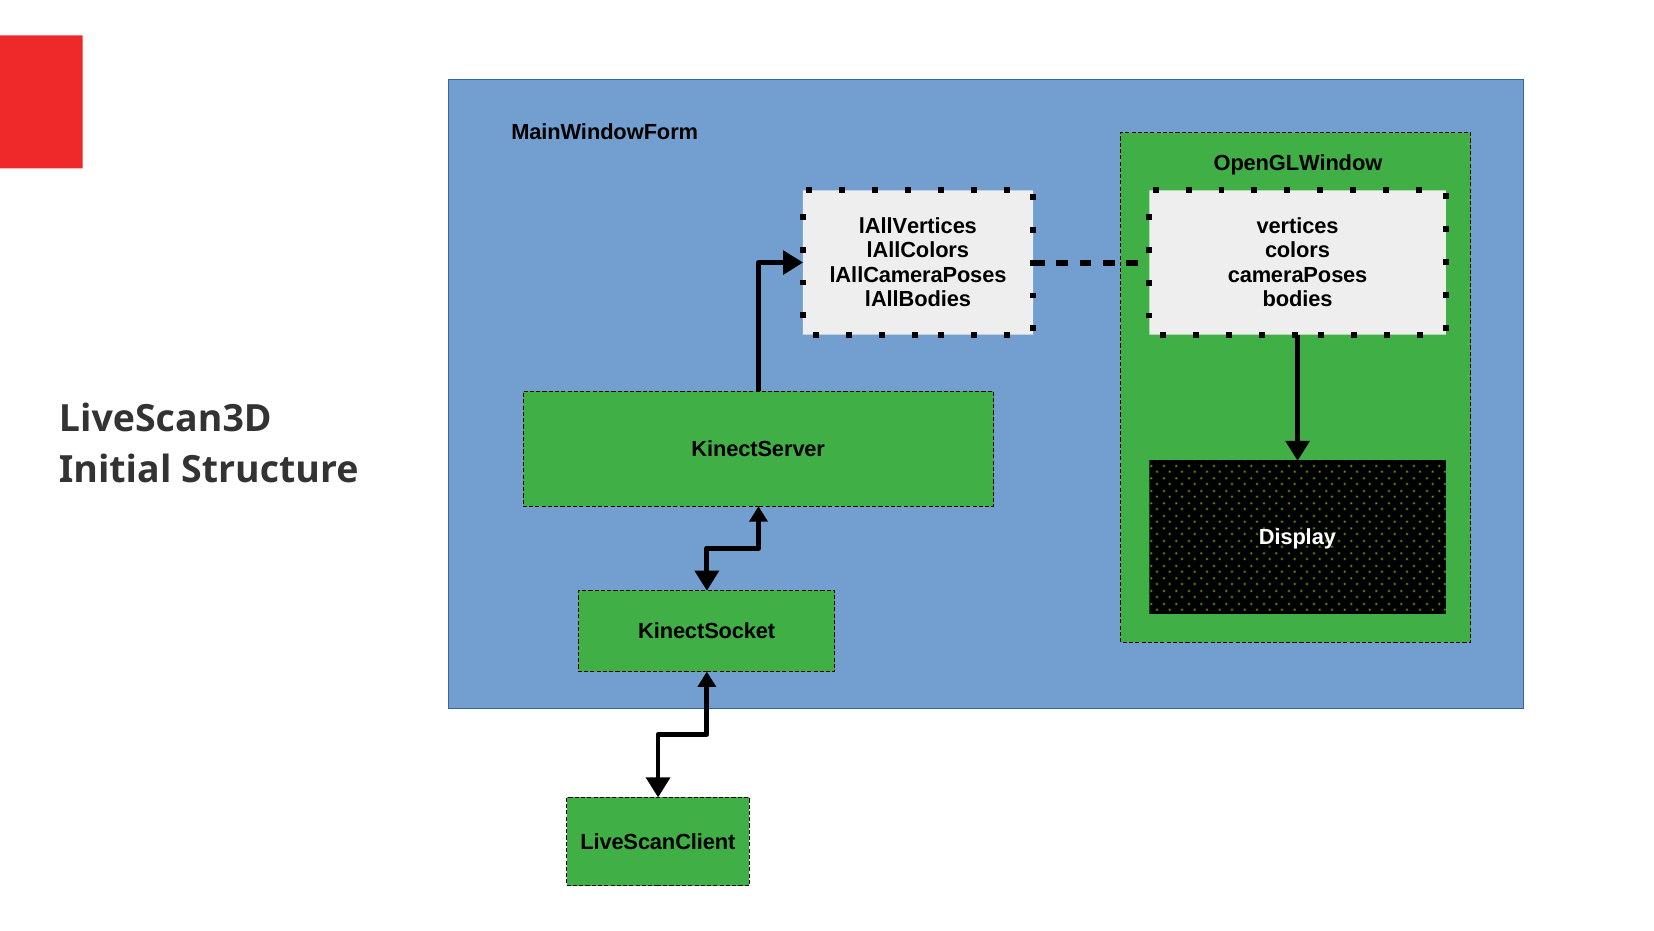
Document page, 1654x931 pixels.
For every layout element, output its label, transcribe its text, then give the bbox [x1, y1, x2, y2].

text_box KinectServer [523, 391, 994, 507]
text_box OpenGLWindow [1197, 150, 1399, 176]
text_box [448, 79, 1524, 709]
text_box MainWindowForm [472, 119, 737, 169]
title LiveScan3D Initial Structure [59, 364, 497, 520]
text_box Display [1149, 460, 1446, 614]
text_box vertices colors cameraPoses bodies [1149, 190, 1446, 335]
text_box KinectSocket [578, 590, 835, 672]
text_box lAllVertices lAllColors lAllCameraPoses lAllBodies [802, 190, 1034, 335]
text_box LiveScanClient [566, 797, 750, 886]
